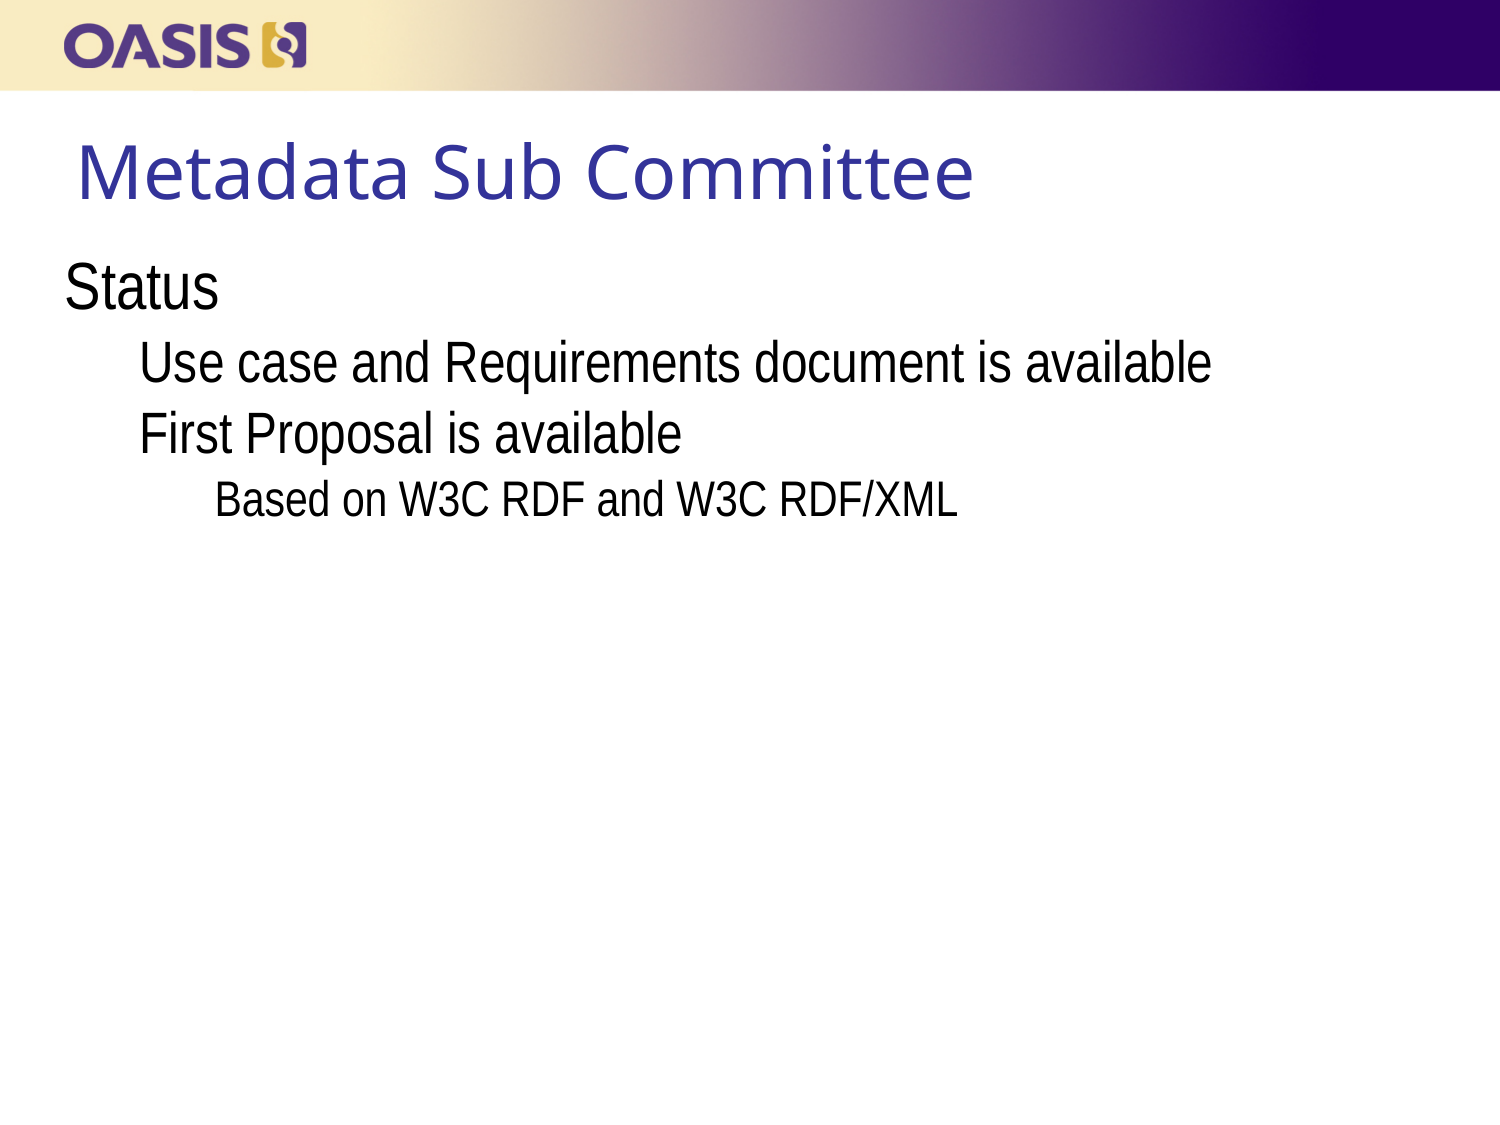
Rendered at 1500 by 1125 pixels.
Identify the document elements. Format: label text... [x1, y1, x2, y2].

picture [0, 0, 1500, 1125]
list Status Use case and Requirements document is available First Proposal is available Based on W3C RDF and W3C RDF/XML [64, 257, 1402, 594]
title Metadata Sub Committee [75, 121, 1438, 229]
